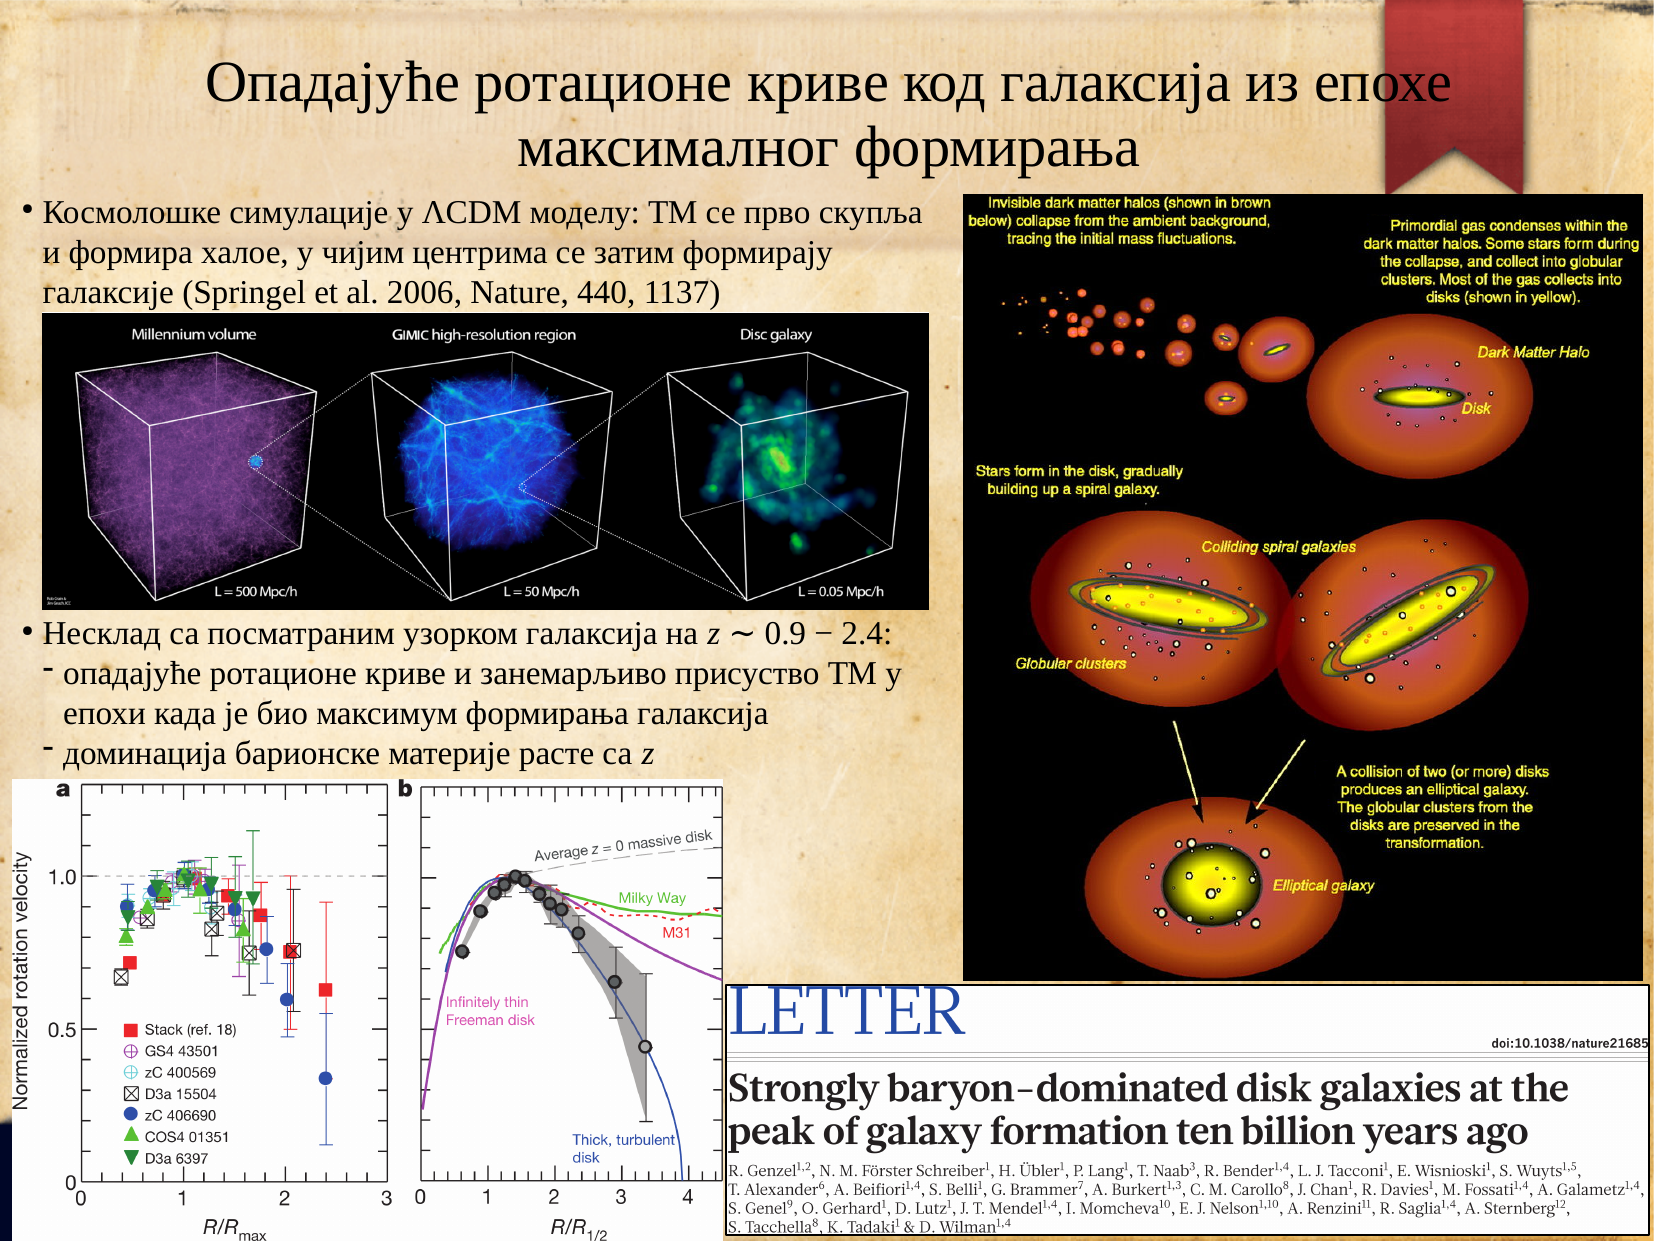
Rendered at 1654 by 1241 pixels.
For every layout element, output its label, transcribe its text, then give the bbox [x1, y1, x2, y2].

title Опадајуће ротационе криве код галаксија из епохе максималног формирања [64, 49, 1594, 179]
picture [0, 0, 1654, 1241]
text_box Космолошке симулације у ΛCDM моделу: ТМ се прво скупља и формира халое, у чијим центрима се затим формирају галаксије (Springel et al. 2006, Nature, 440, 1137) Несклад са посматраним узорком галаксија на z ∼ 0.9 − 2.4: опадајуће ротационе криве и занемарљиво присуство ТМ у епохи када је био максимум формирања галаксија доминација барионске материје расте са z [6, 183, 941, 779]
